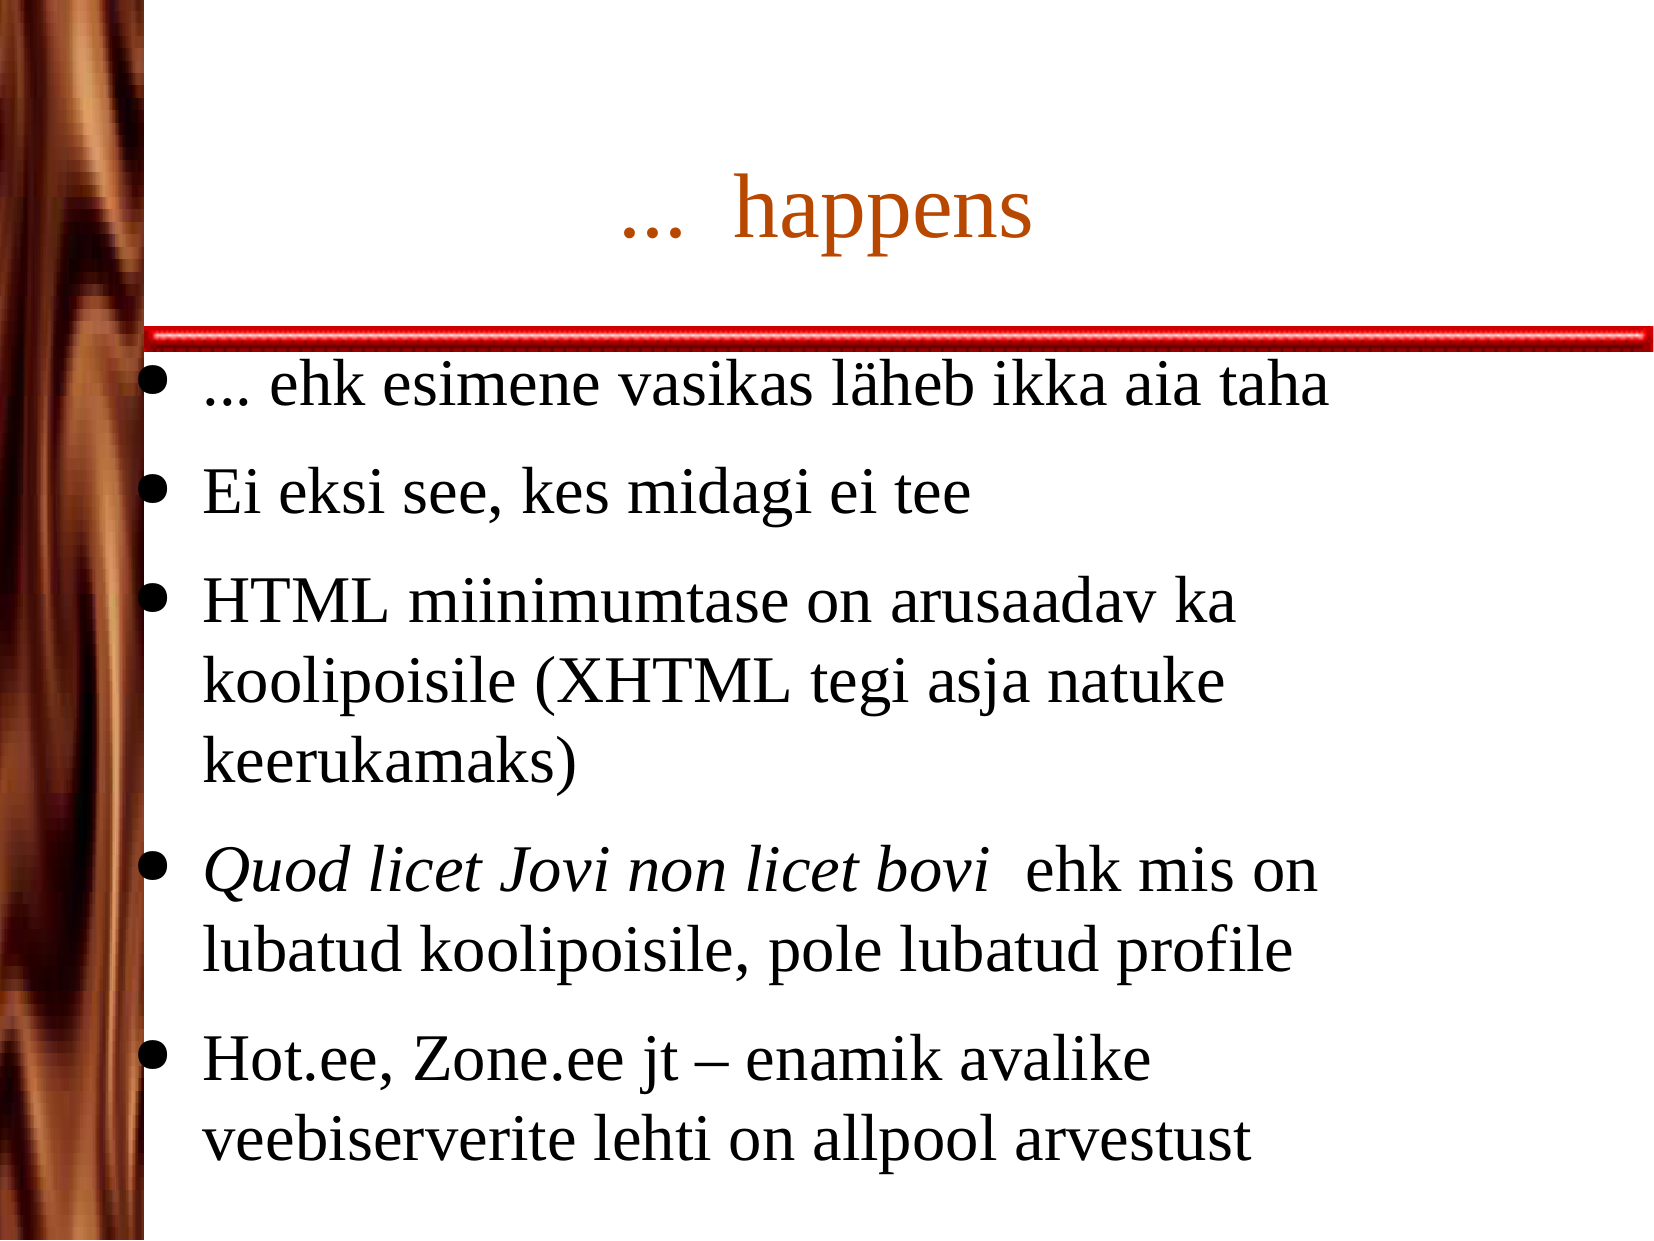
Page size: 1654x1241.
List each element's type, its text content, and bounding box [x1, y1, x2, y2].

title ... happens [121, 102, 1533, 310]
list ... ehk esimene vasikas läheb ikka aia taha Ei eksi see, kes midagi ei tee HTML miinimumtase on arusaadav ka koolipoisile (XHTML tegi asja natuke keerukamaks) Quod licet Jovi non licet bovi ehk mis on lubatud koolipoisile, pole lubatud profile Hot.ee, Zone.ee jt – enamik avalike veebiserverite lehti on allpool arvestust [121, 344, 1533, 1175]
picture [0, 0, 1654, 1240]
